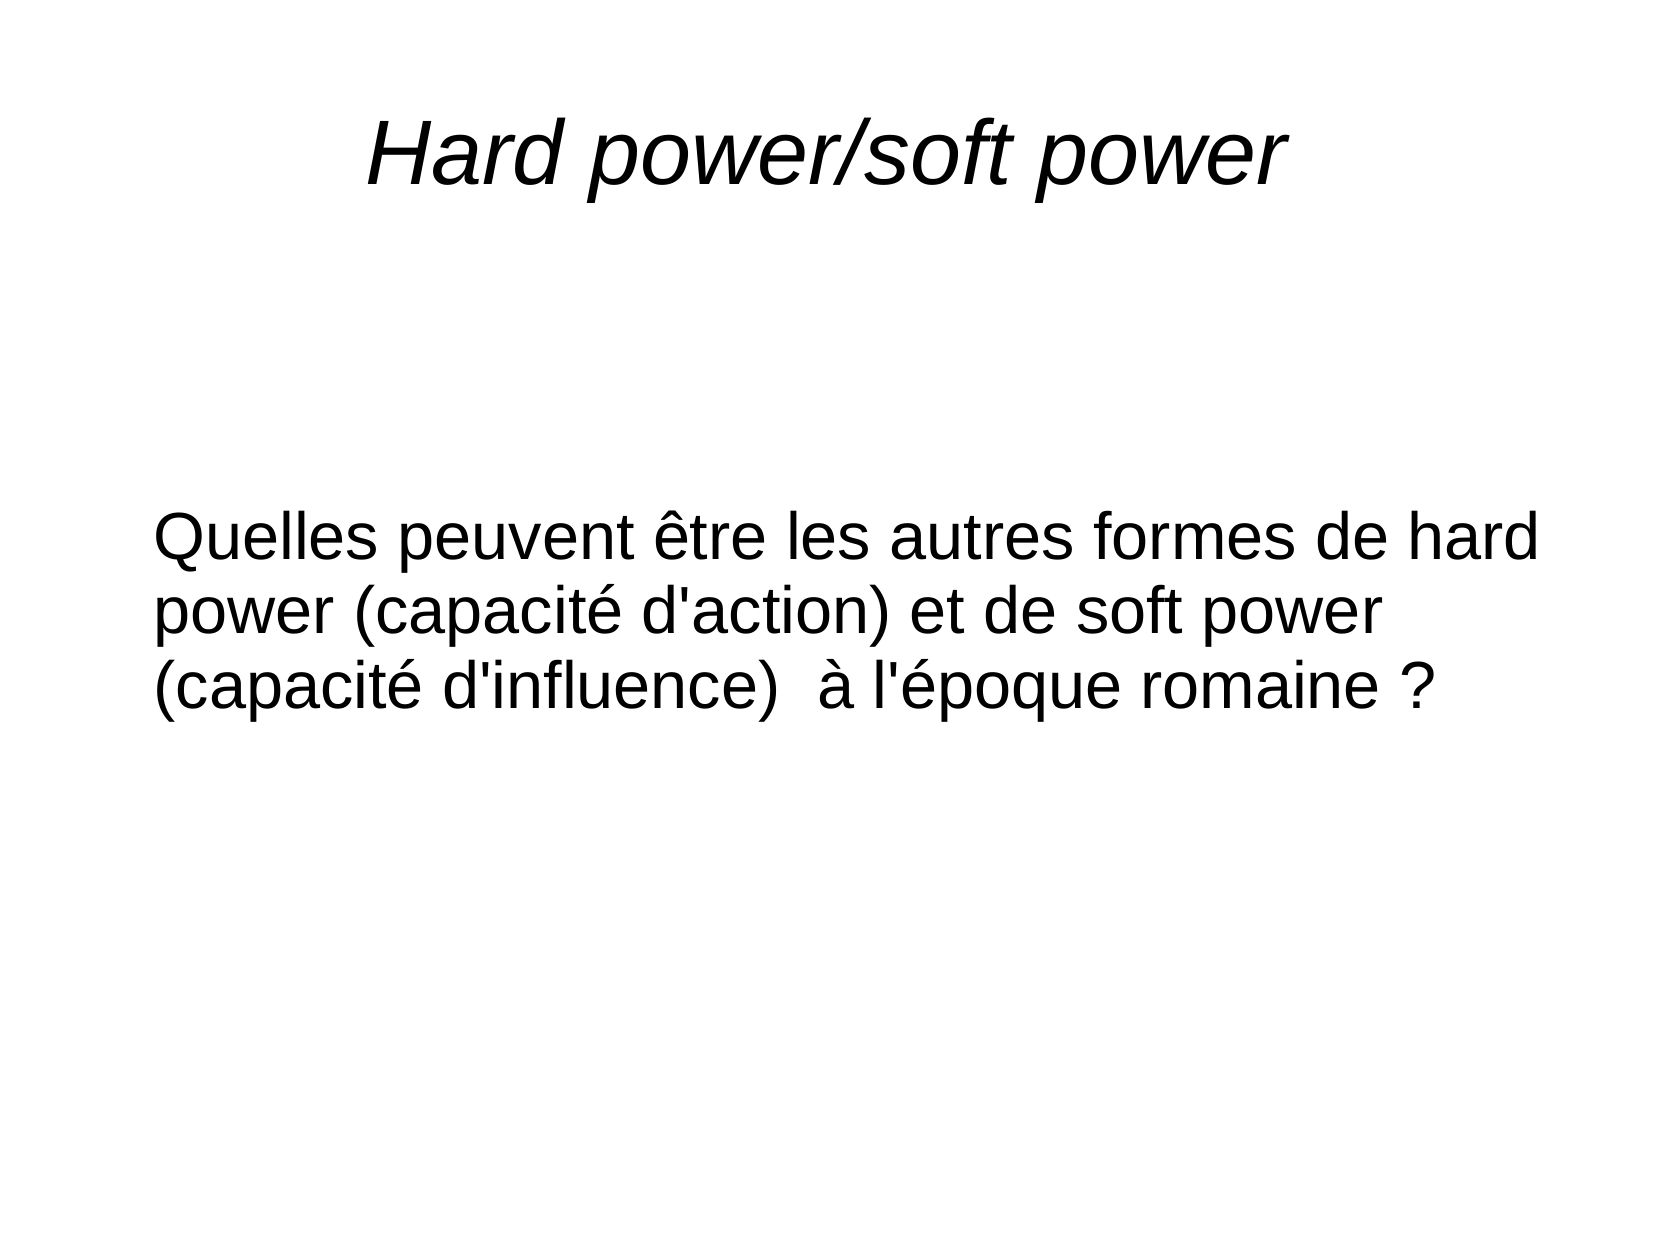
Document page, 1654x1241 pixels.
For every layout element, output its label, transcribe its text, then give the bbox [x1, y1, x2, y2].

title Hard power/soft power [82, 49, 1571, 257]
list Quelles peuvent être les autres formes de hard power (capacité d'action) et de soft power (capacité d'influence) à l'époque romaine ? [82, 290, 1571, 1109]
